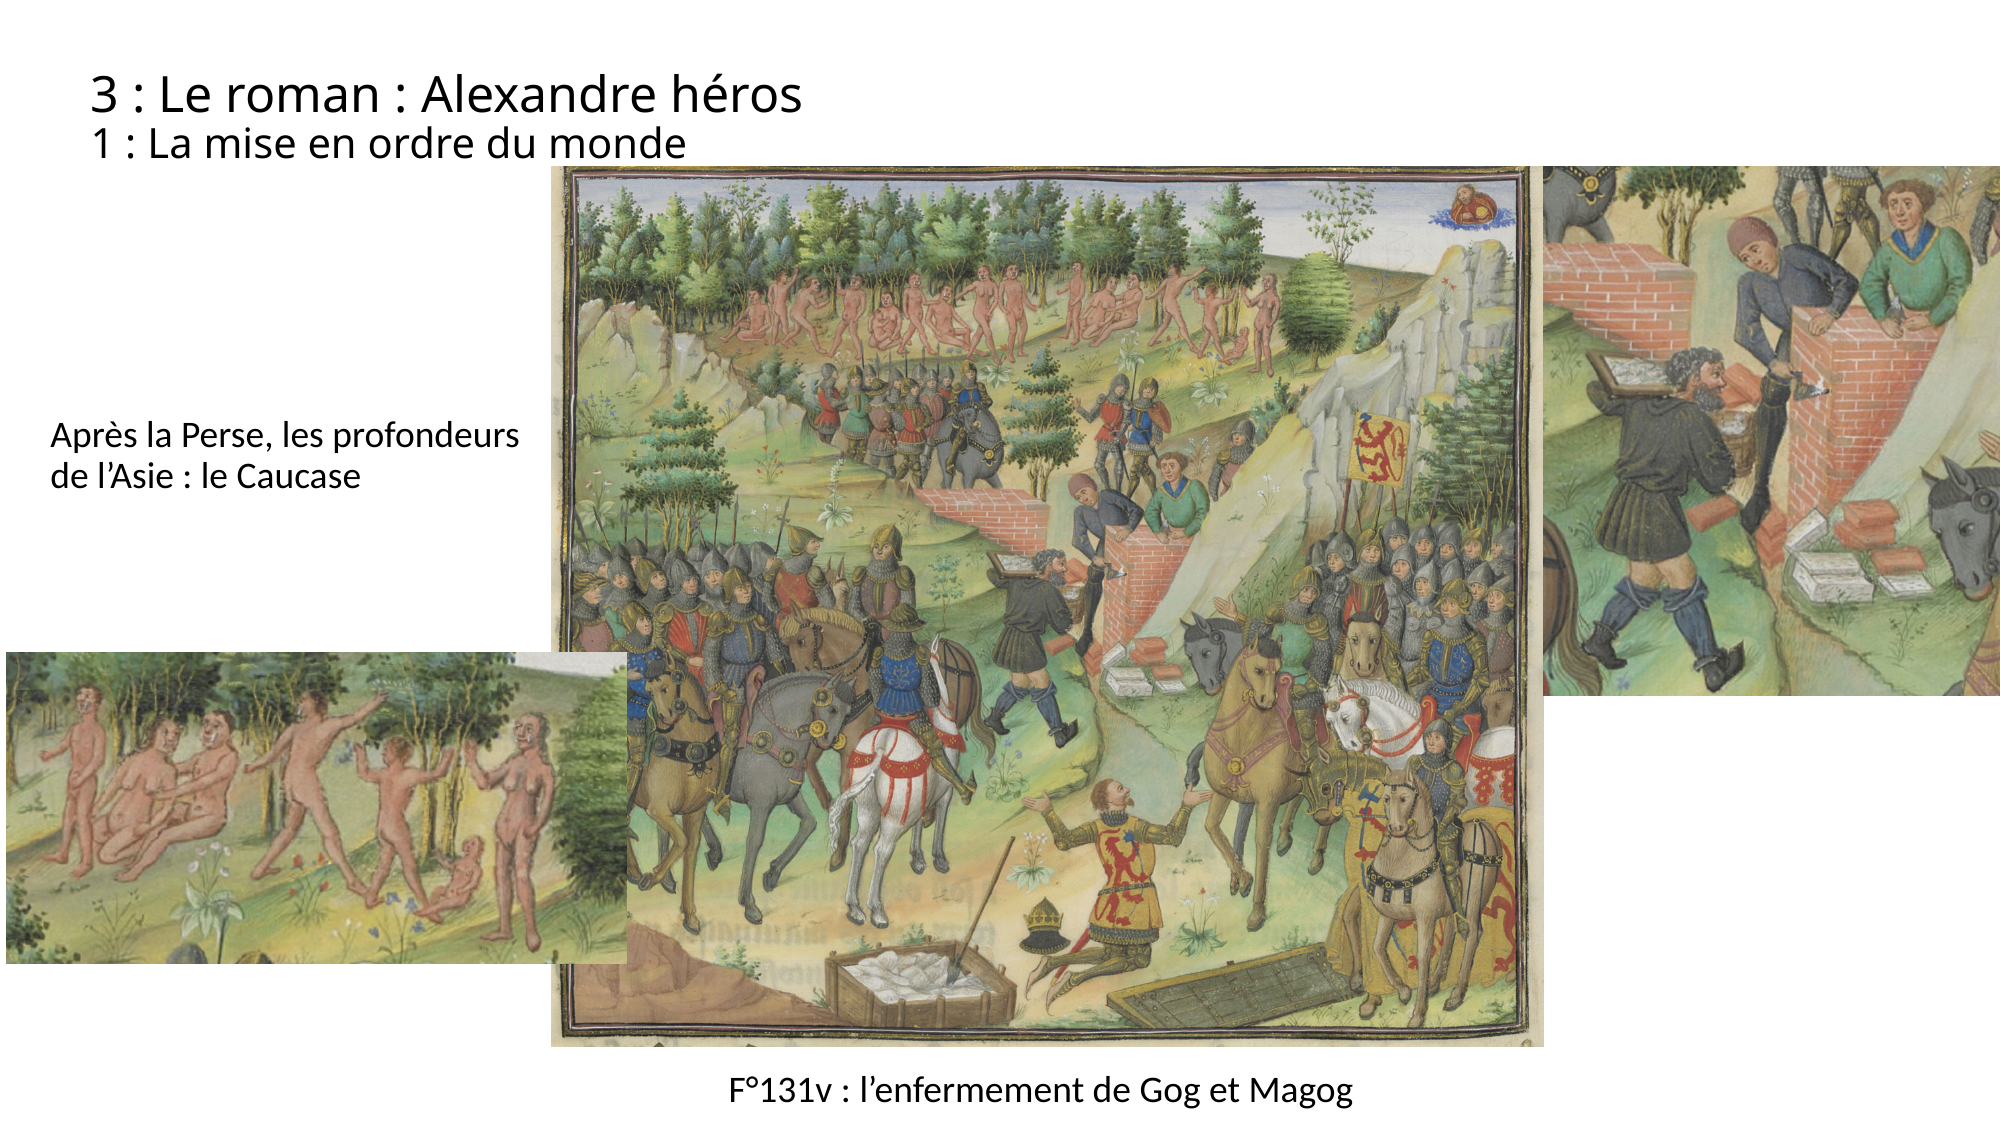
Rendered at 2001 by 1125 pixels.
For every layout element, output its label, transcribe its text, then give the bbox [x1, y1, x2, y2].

list Après la Perse, les profondeurs de l’Asie : le Caucase [35, 407, 552, 626]
title 3 : Le roman : Alexandre héros 1 : La mise en ordre du monde [75, 9, 974, 228]
text_box F°131v : l’enfermement de Gog et Magog [713, 1057, 1382, 1119]
picture [6, 166, 2000, 1047]
